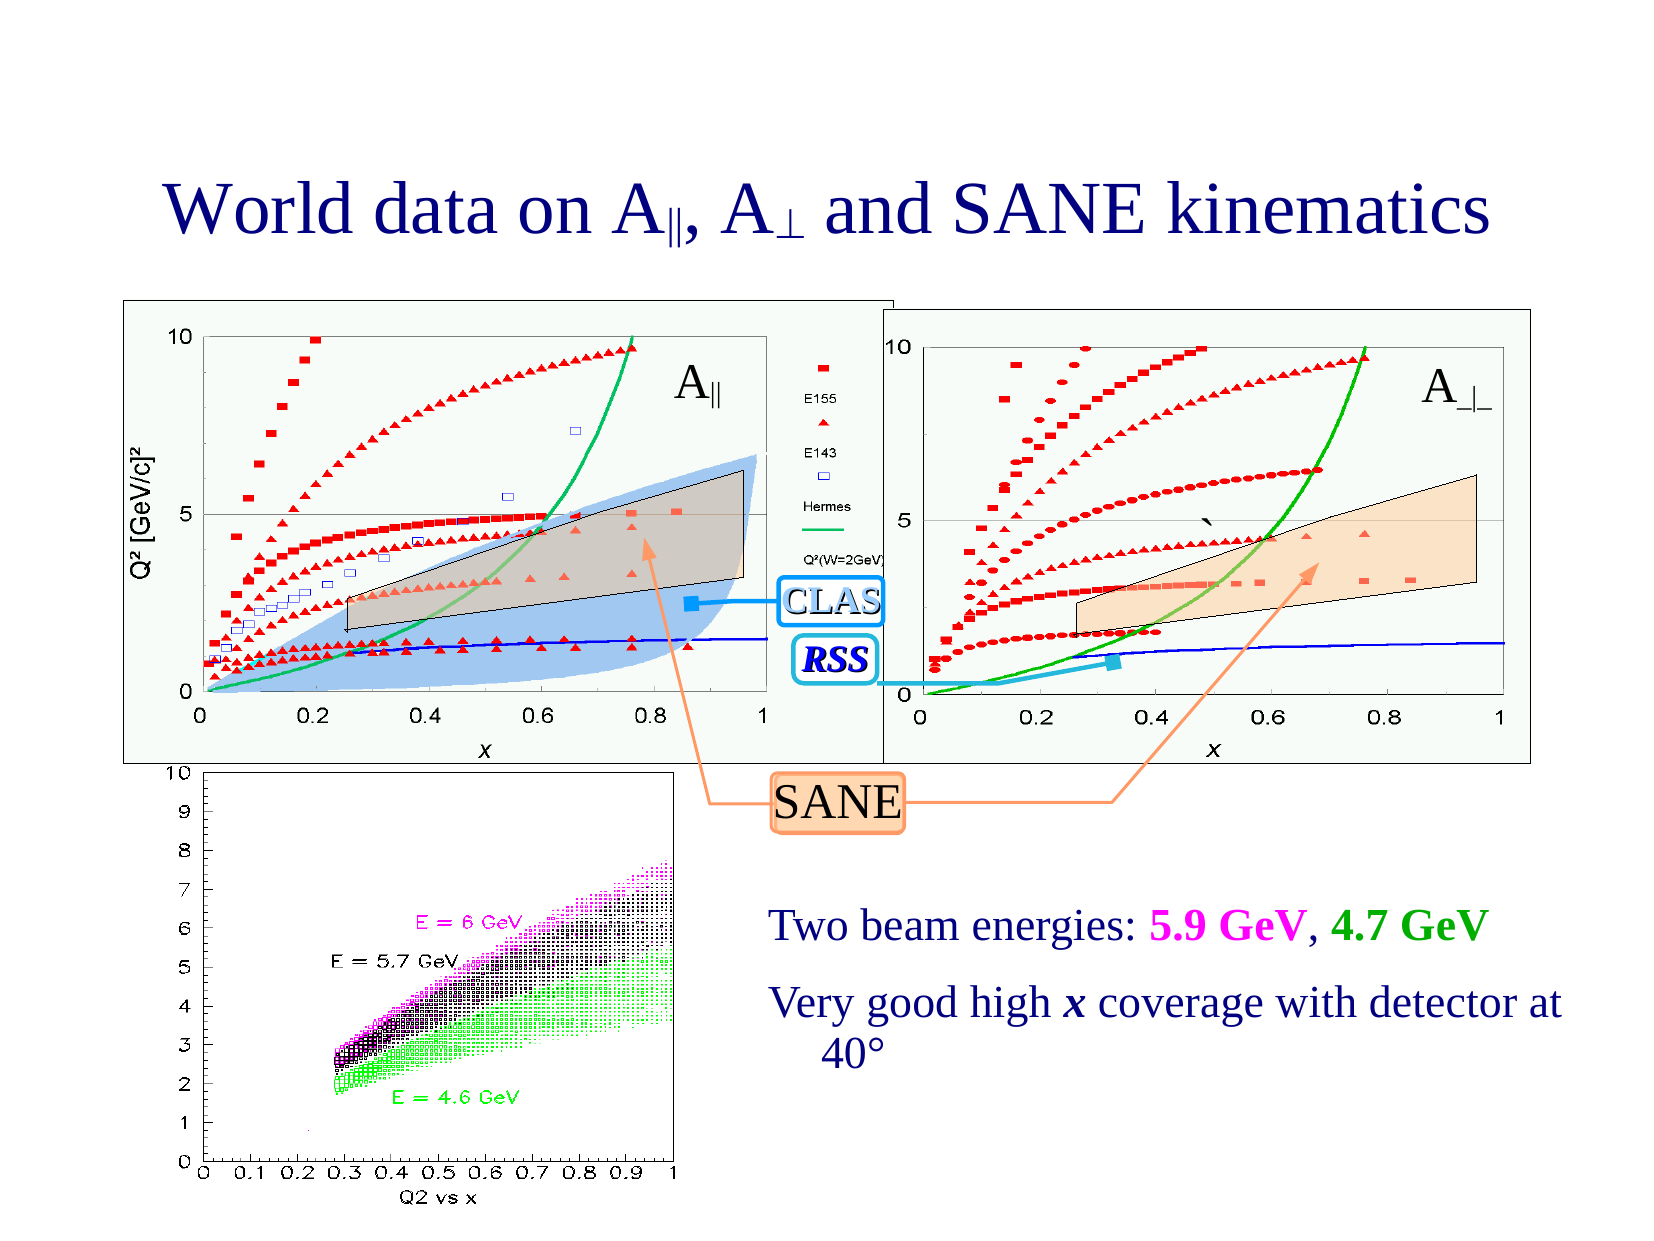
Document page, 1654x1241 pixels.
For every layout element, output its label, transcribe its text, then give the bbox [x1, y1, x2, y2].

text_box CLAS [778, 577, 884, 626]
text_box [344, 470, 744, 633]
text_box A|| [655, 354, 729, 439]
title World data on A||, A and SANE kinematics [121, 96, 1534, 319]
text_box [1073, 474, 1477, 638]
text_box A_|_ [1421, 357, 1493, 447]
list Two beam energies: 5.9 GeV, 4.7 GeV Very good high x coverage with detector at 40° [750, 899, 1621, 1223]
text_box RSS [793, 635, 878, 684]
text_box SANE [771, 772, 905, 833]
picture [123, 299, 1531, 1209]
